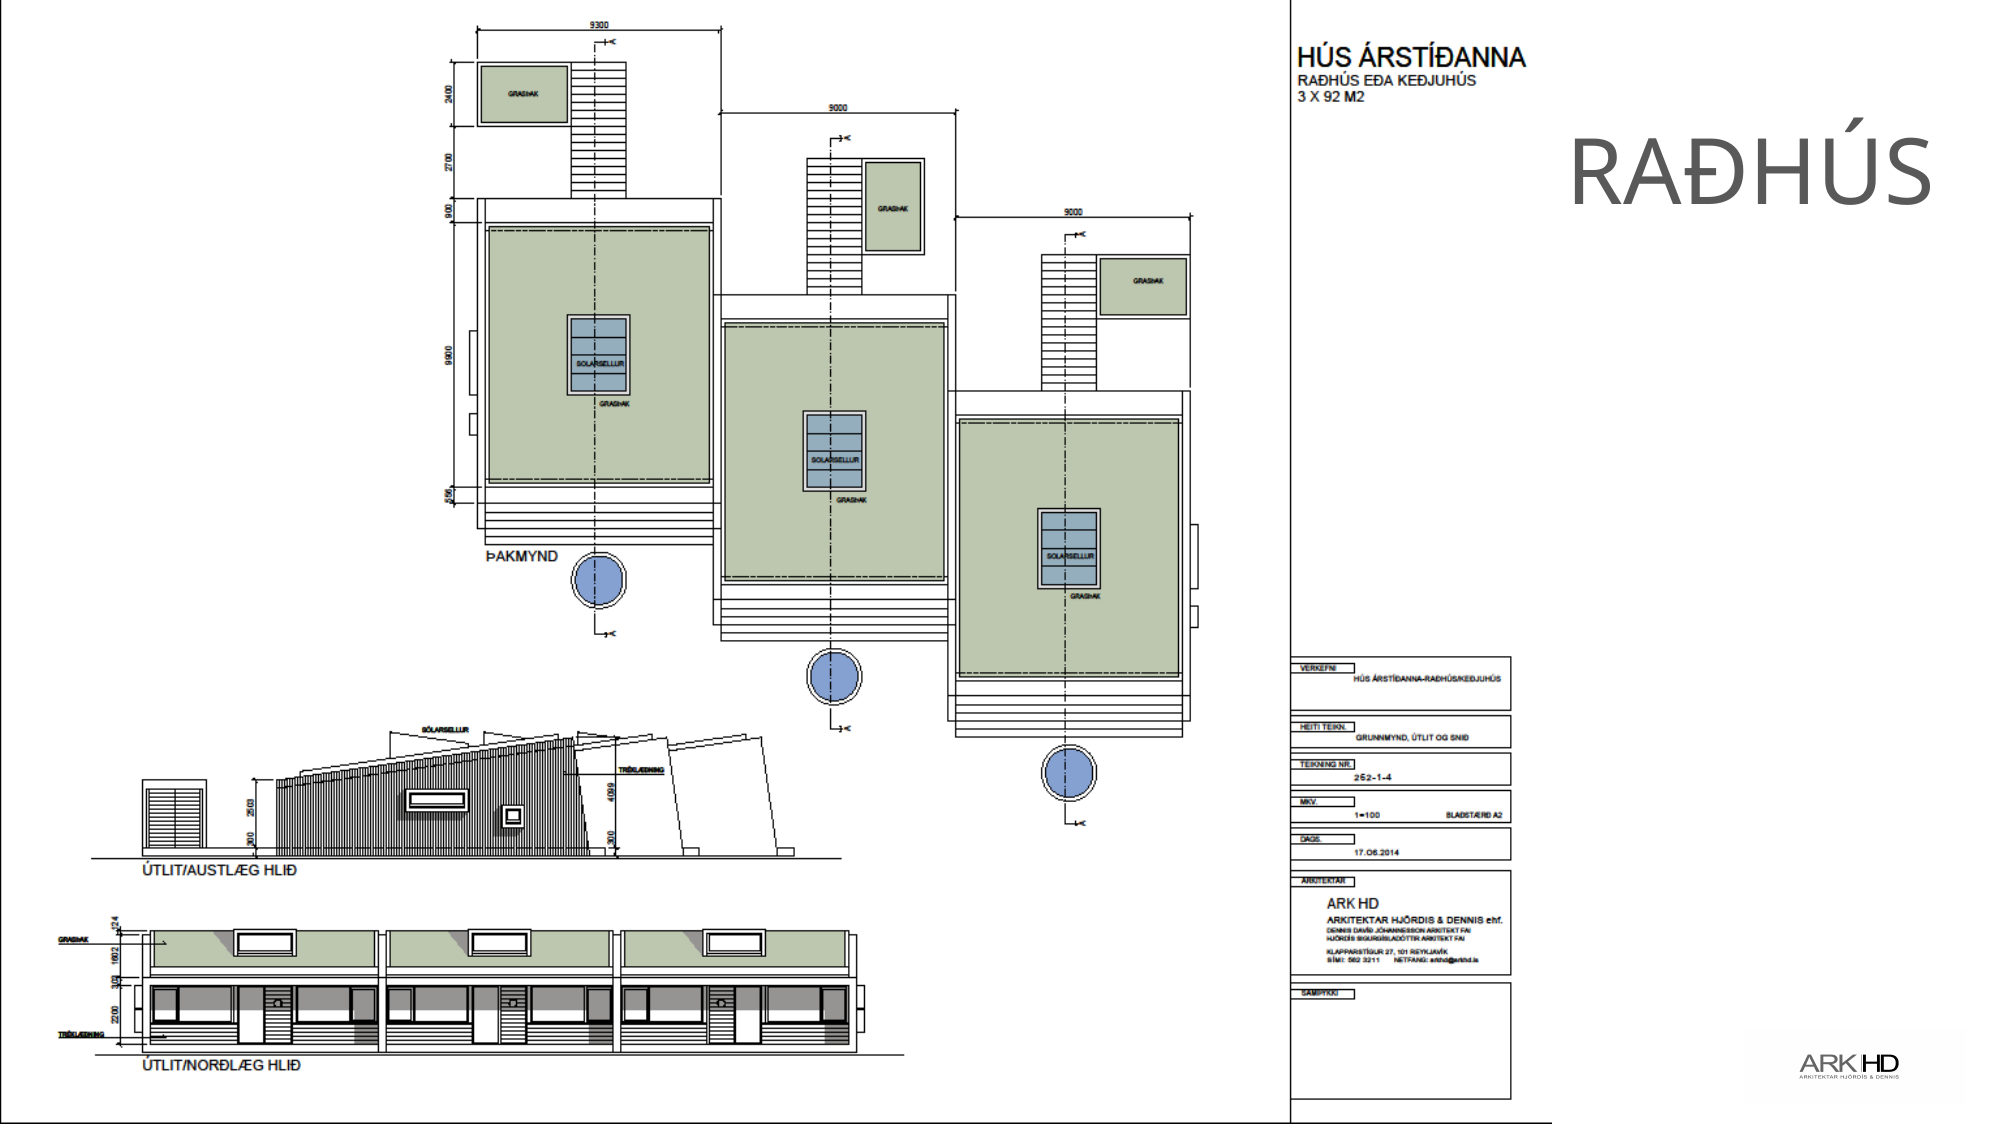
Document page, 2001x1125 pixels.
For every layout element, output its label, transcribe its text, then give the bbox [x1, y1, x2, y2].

title RAÐHÚS [1552, 59, 1985, 291]
chart [0, 0, 1552, 1124]
picture [1745, 1029, 1966, 1104]
